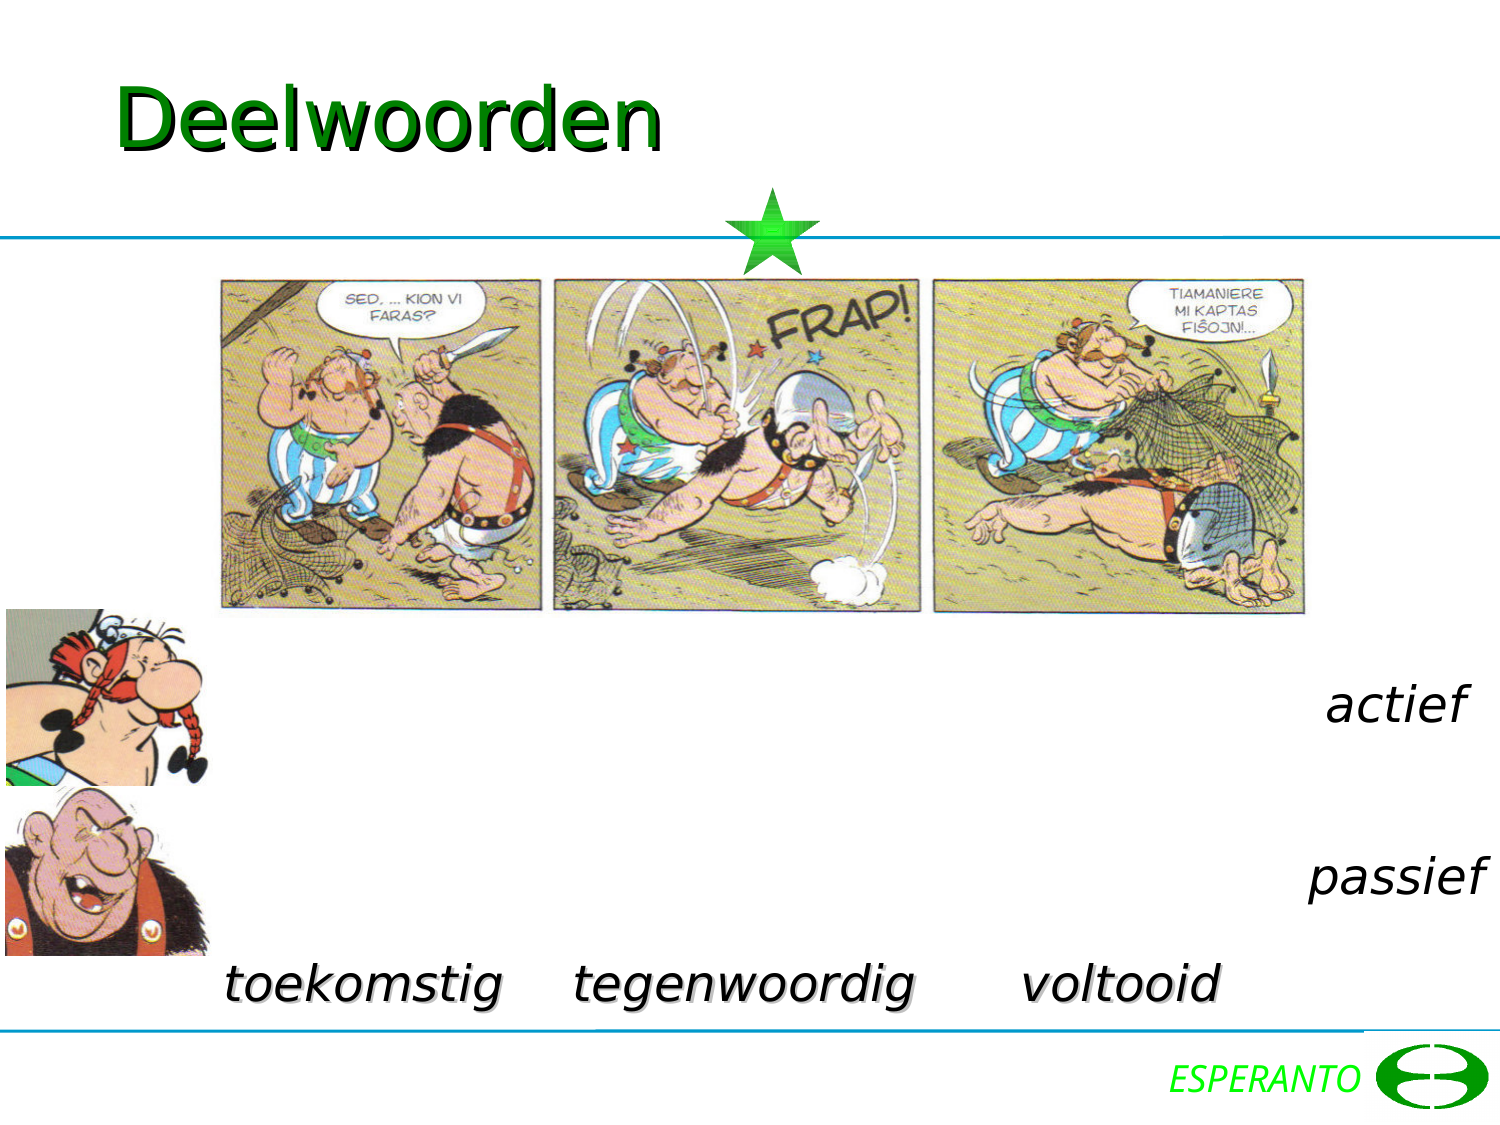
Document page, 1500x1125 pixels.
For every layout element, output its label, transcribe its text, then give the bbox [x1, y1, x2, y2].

title Deelwoorden [112, 13, 1448, 237]
list toekomstig tegenwoordig voltooid [0, 299, 1500, 1029]
picture [5, 277, 1312, 956]
text_box actief [1311, 673, 1481, 741]
text_box passief [1293, 844, 1500, 934]
picture [1364, 1032, 1500, 1122]
